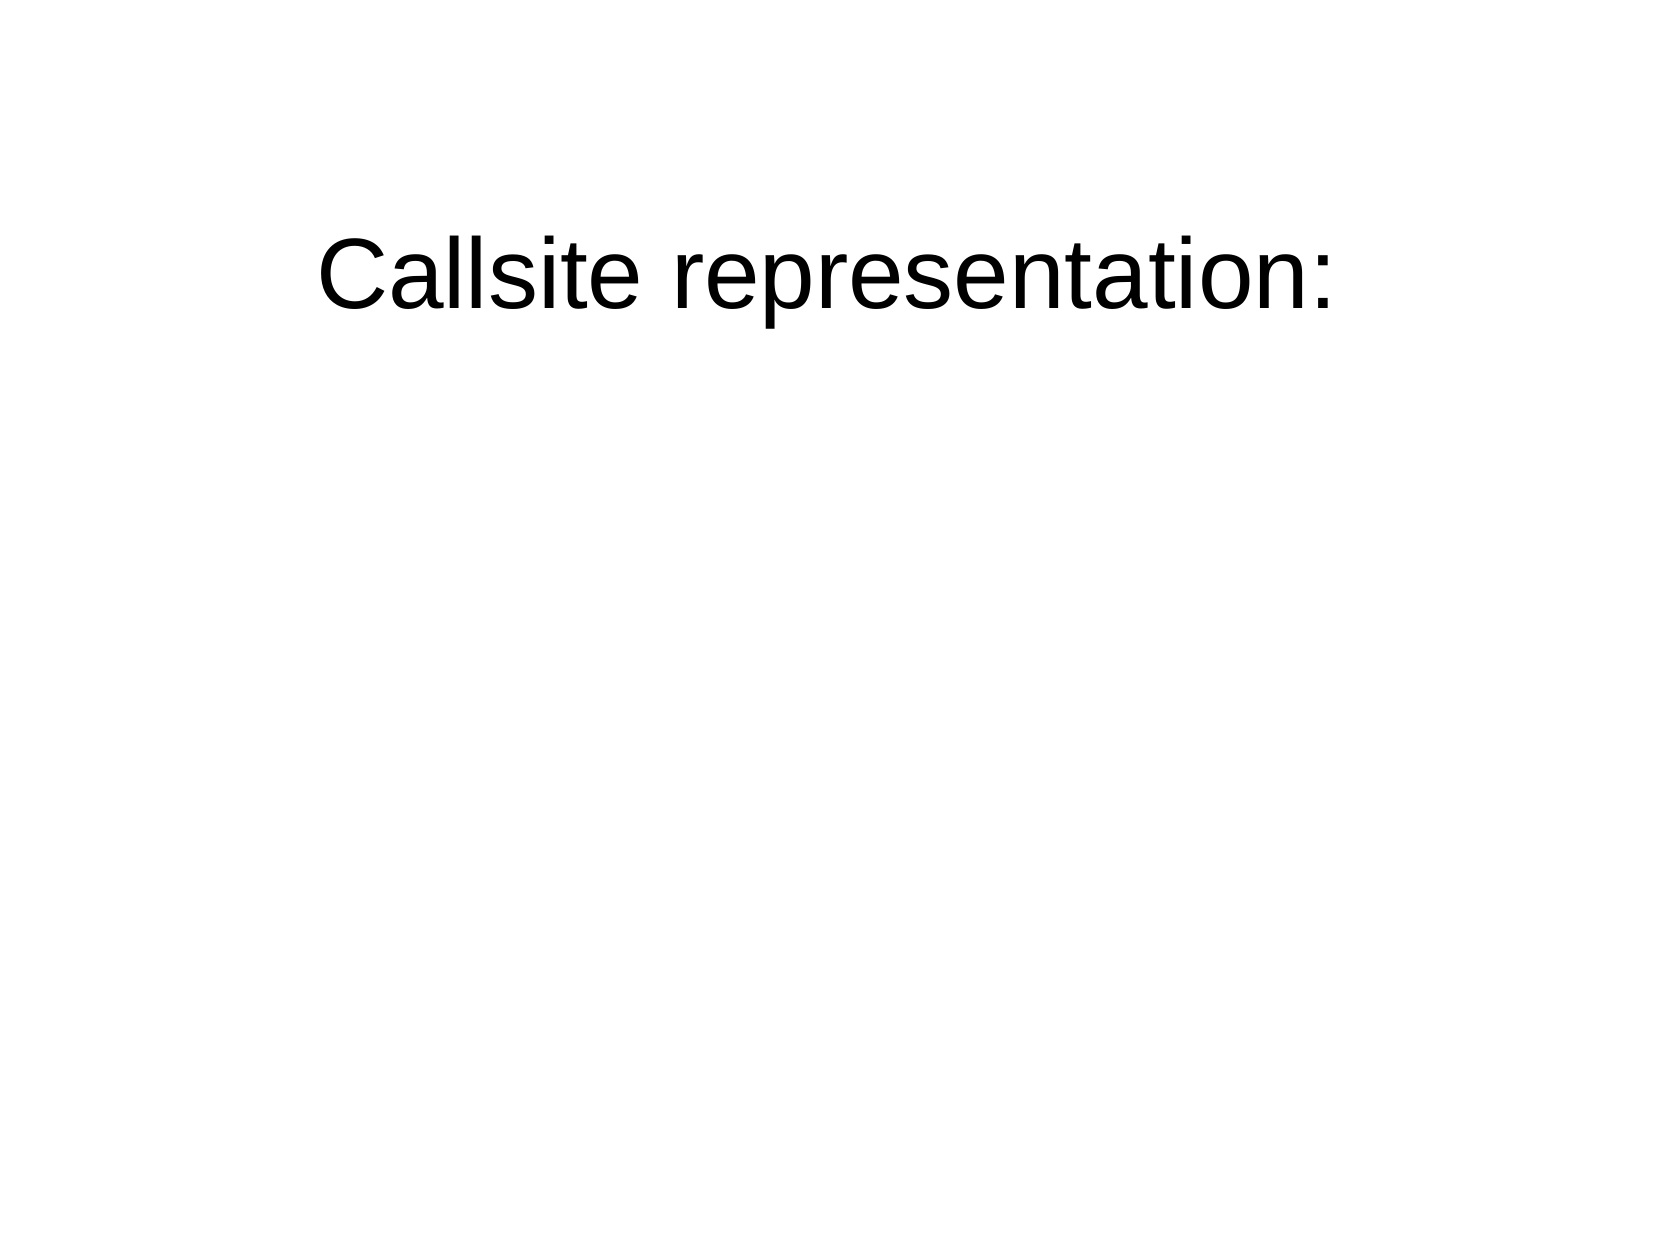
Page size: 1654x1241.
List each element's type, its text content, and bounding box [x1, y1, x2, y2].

text_box Callsite representation: [301, 210, 1353, 338]
